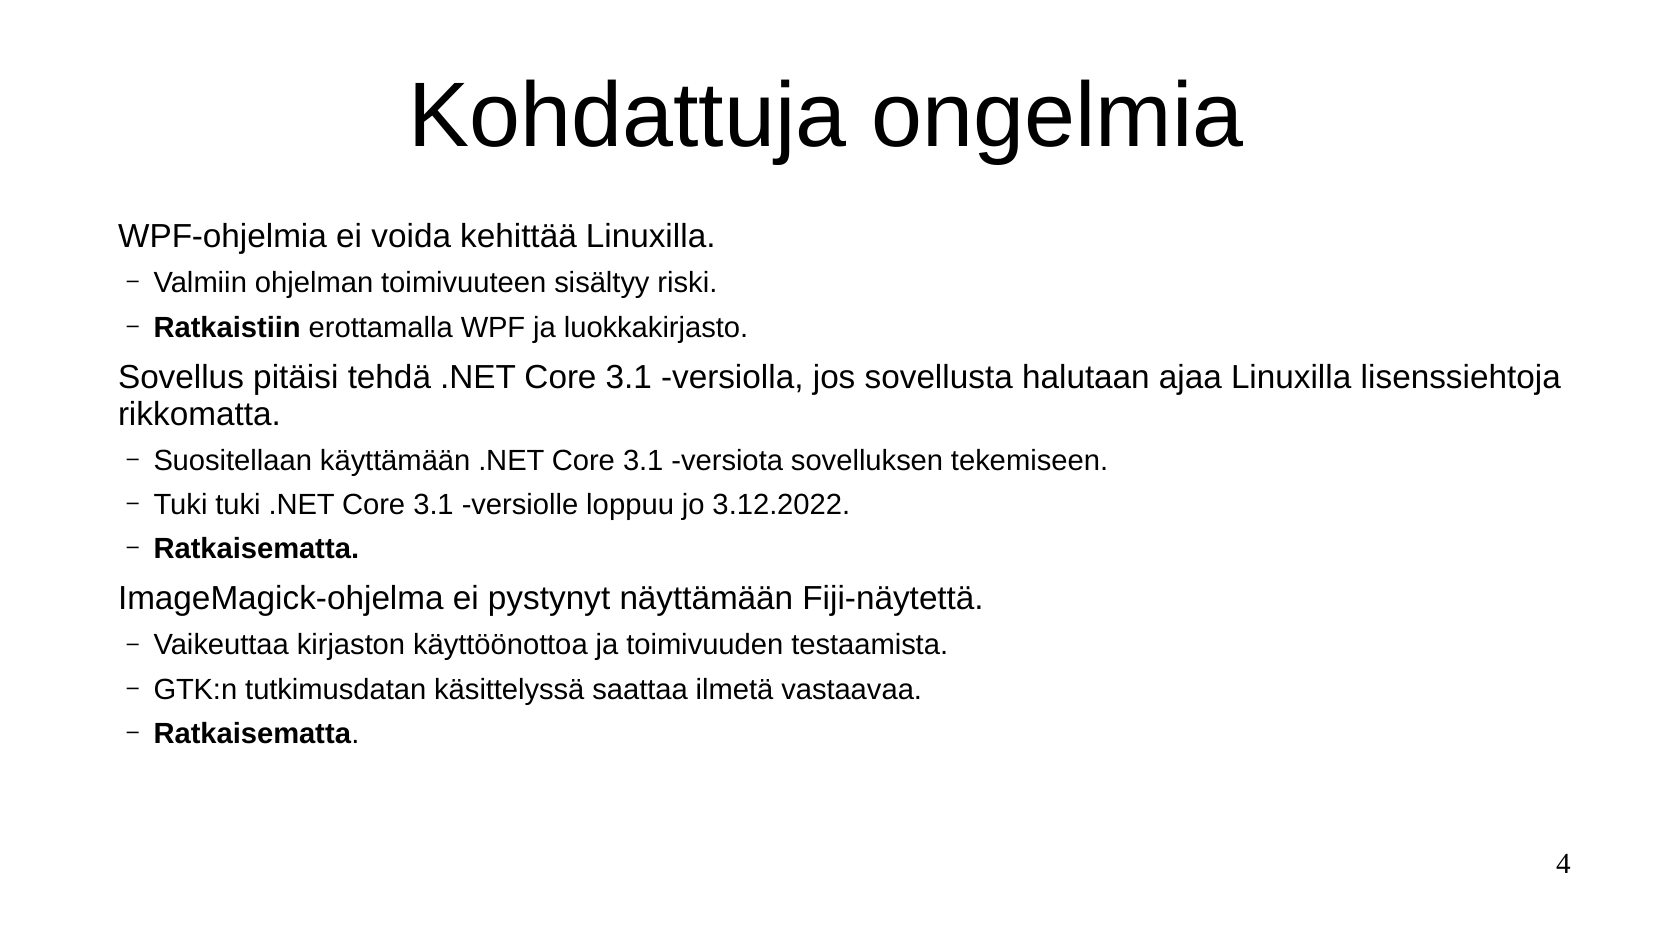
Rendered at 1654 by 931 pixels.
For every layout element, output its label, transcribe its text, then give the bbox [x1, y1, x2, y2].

title Kohdattuja ongelmia [82, 37, 1571, 193]
list WPF-ohjelmia ei voida kehittää Linuxilla. Valmiin ohjelman toimivuuteen sisältyy riski. Ratkaistiin erottamalla WPF ja luokkakirjasto. Sovellus pitäisi tehdä .NET Core 3.1 -versiolla, jos sovellusta halutaan ajaa Linuxilla lisenssiehtoja rikkomatta. Suositellaan käyttämään .NET Core 3.1 -versiota sovelluksen tekemiseen. Tuki tuki .NET Core 3.1 -versiolle loppuu jo 3.12.2022. Ratkaisematta. ImageMagick-ohjelma ei pystynyt näyttämään Fiji-näytettä. Vaikeuttaa kirjaston käyttöönottoa ja toimivuuden testaamista. GTK:n tutkimusdatan käsittelyssä saattaa ilmetä vastaavaa. Ratkaisematta. [82, 217, 1571, 758]
